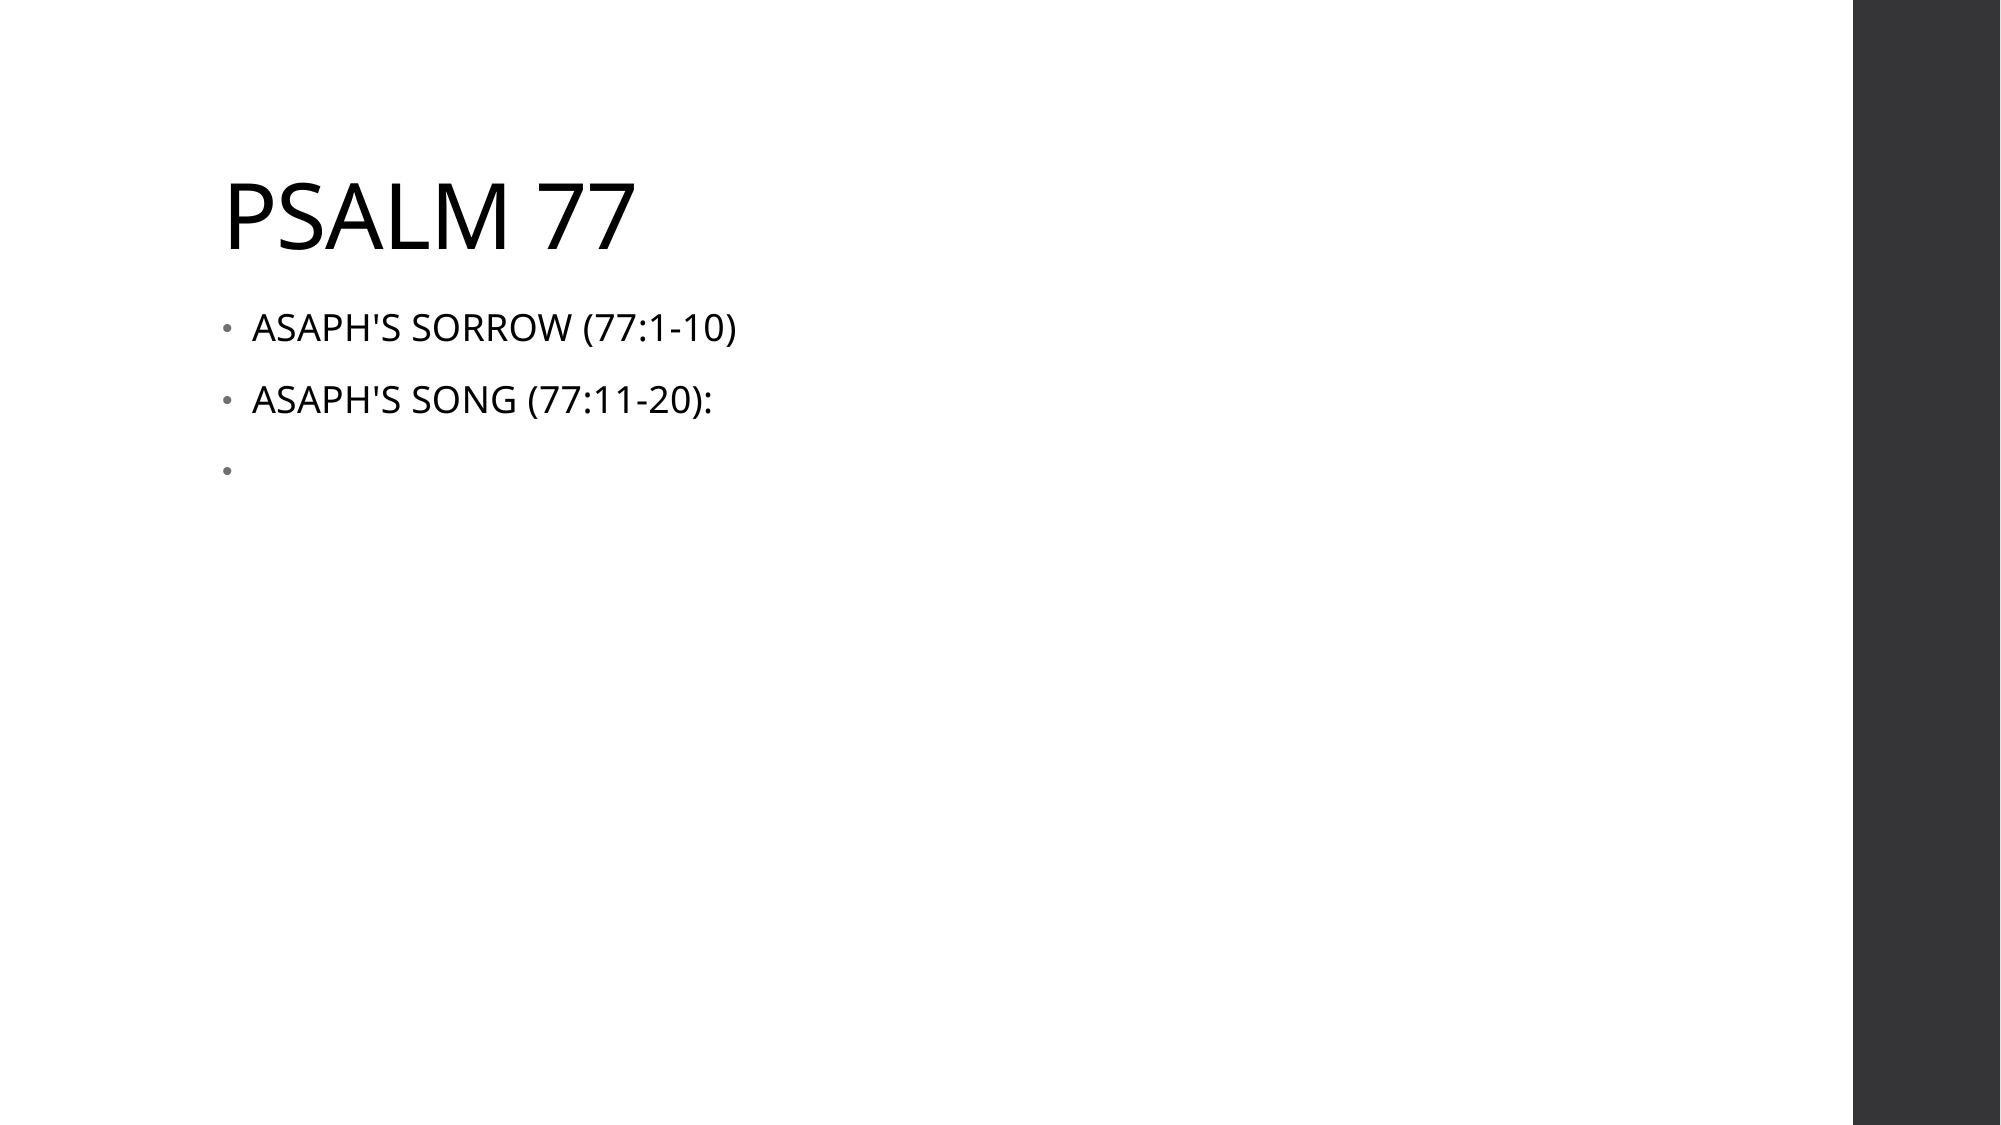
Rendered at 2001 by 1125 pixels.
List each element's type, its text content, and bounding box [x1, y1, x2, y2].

title PSALM 77 [206, 60, 1797, 278]
list ASAPH'S SORROW (77:1-10) ASAPH'S SONG (77:11-20): [206, 299, 1617, 1014]
